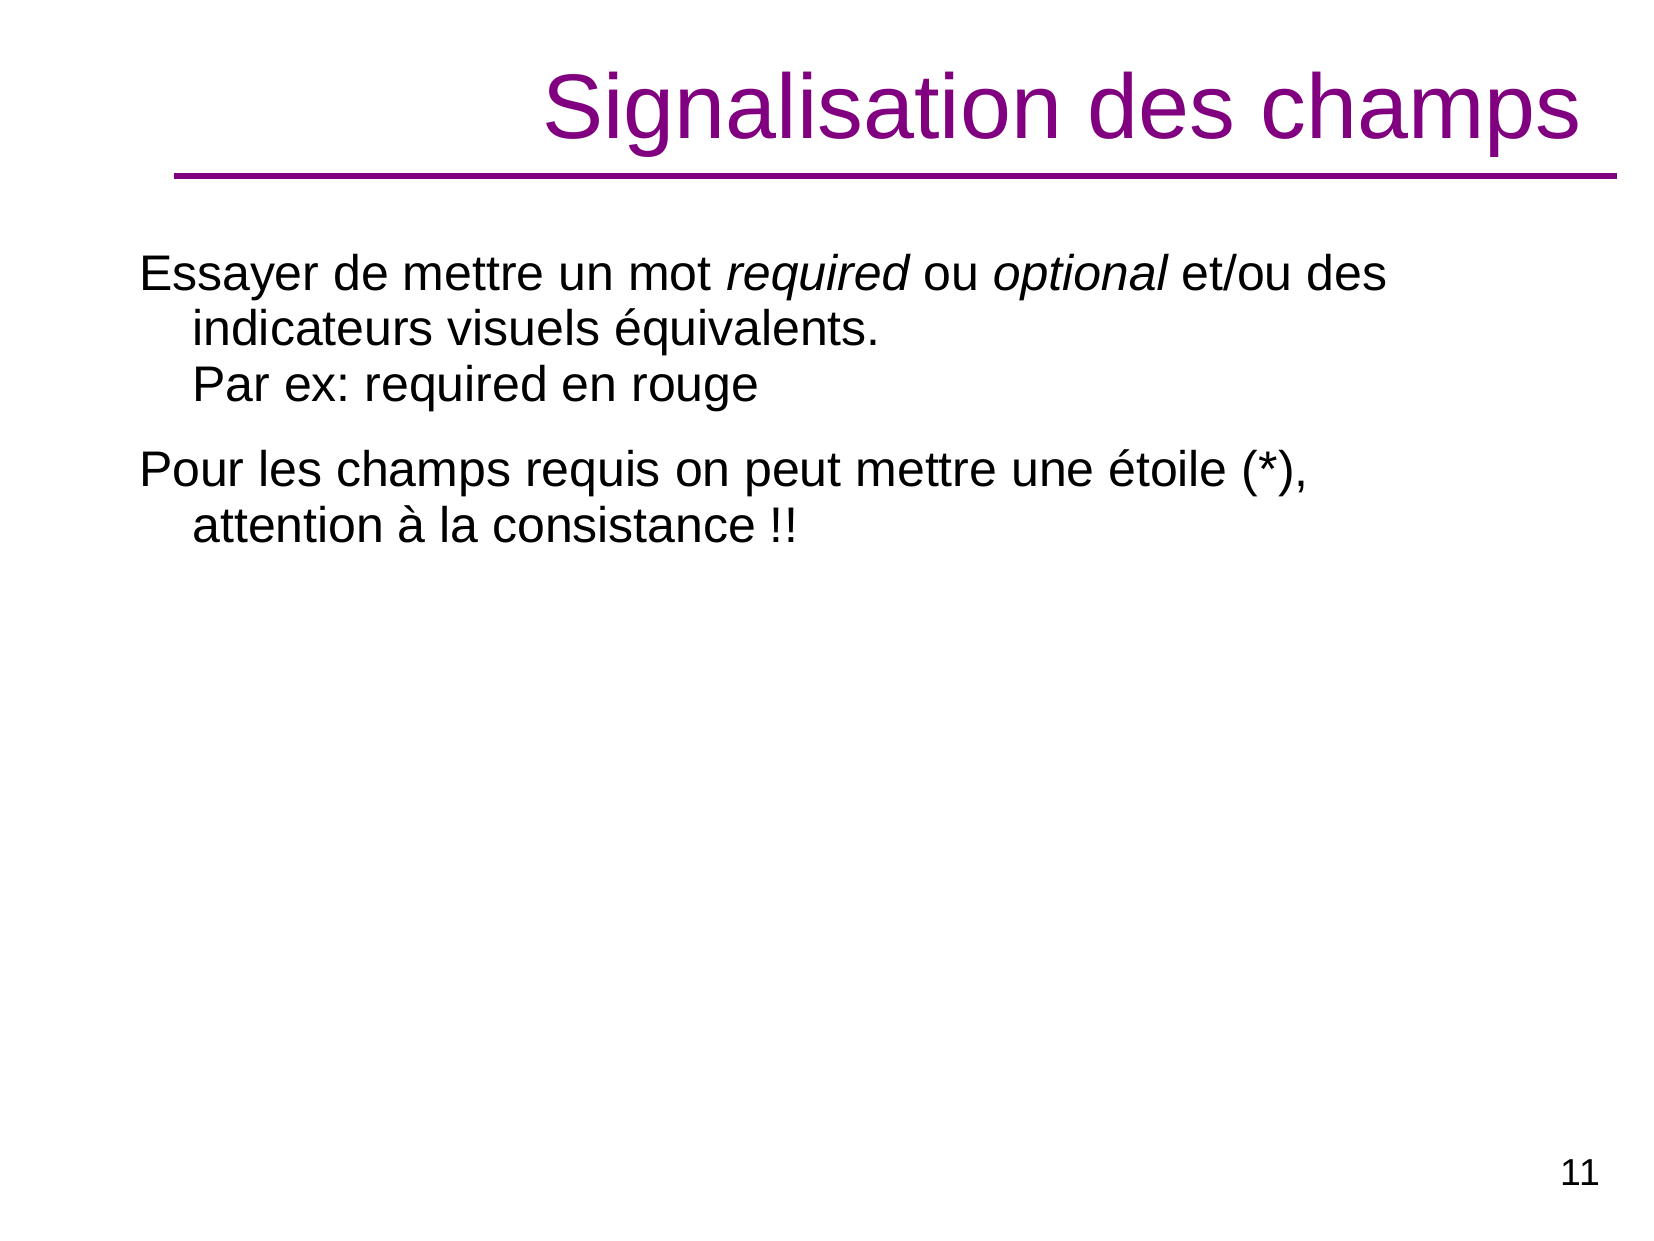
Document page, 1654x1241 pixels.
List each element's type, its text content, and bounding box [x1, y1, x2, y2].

title Signalisation des champs [84, 39, 1584, 176]
list Essayer de mettre un mot required ou optional et/ou des indicateurs visuels équivalents. Par ex: required en rouge Pour les champs requis on peut mettre une étoile (*), attention à la consistance !! [121, 244, 1534, 1162]
